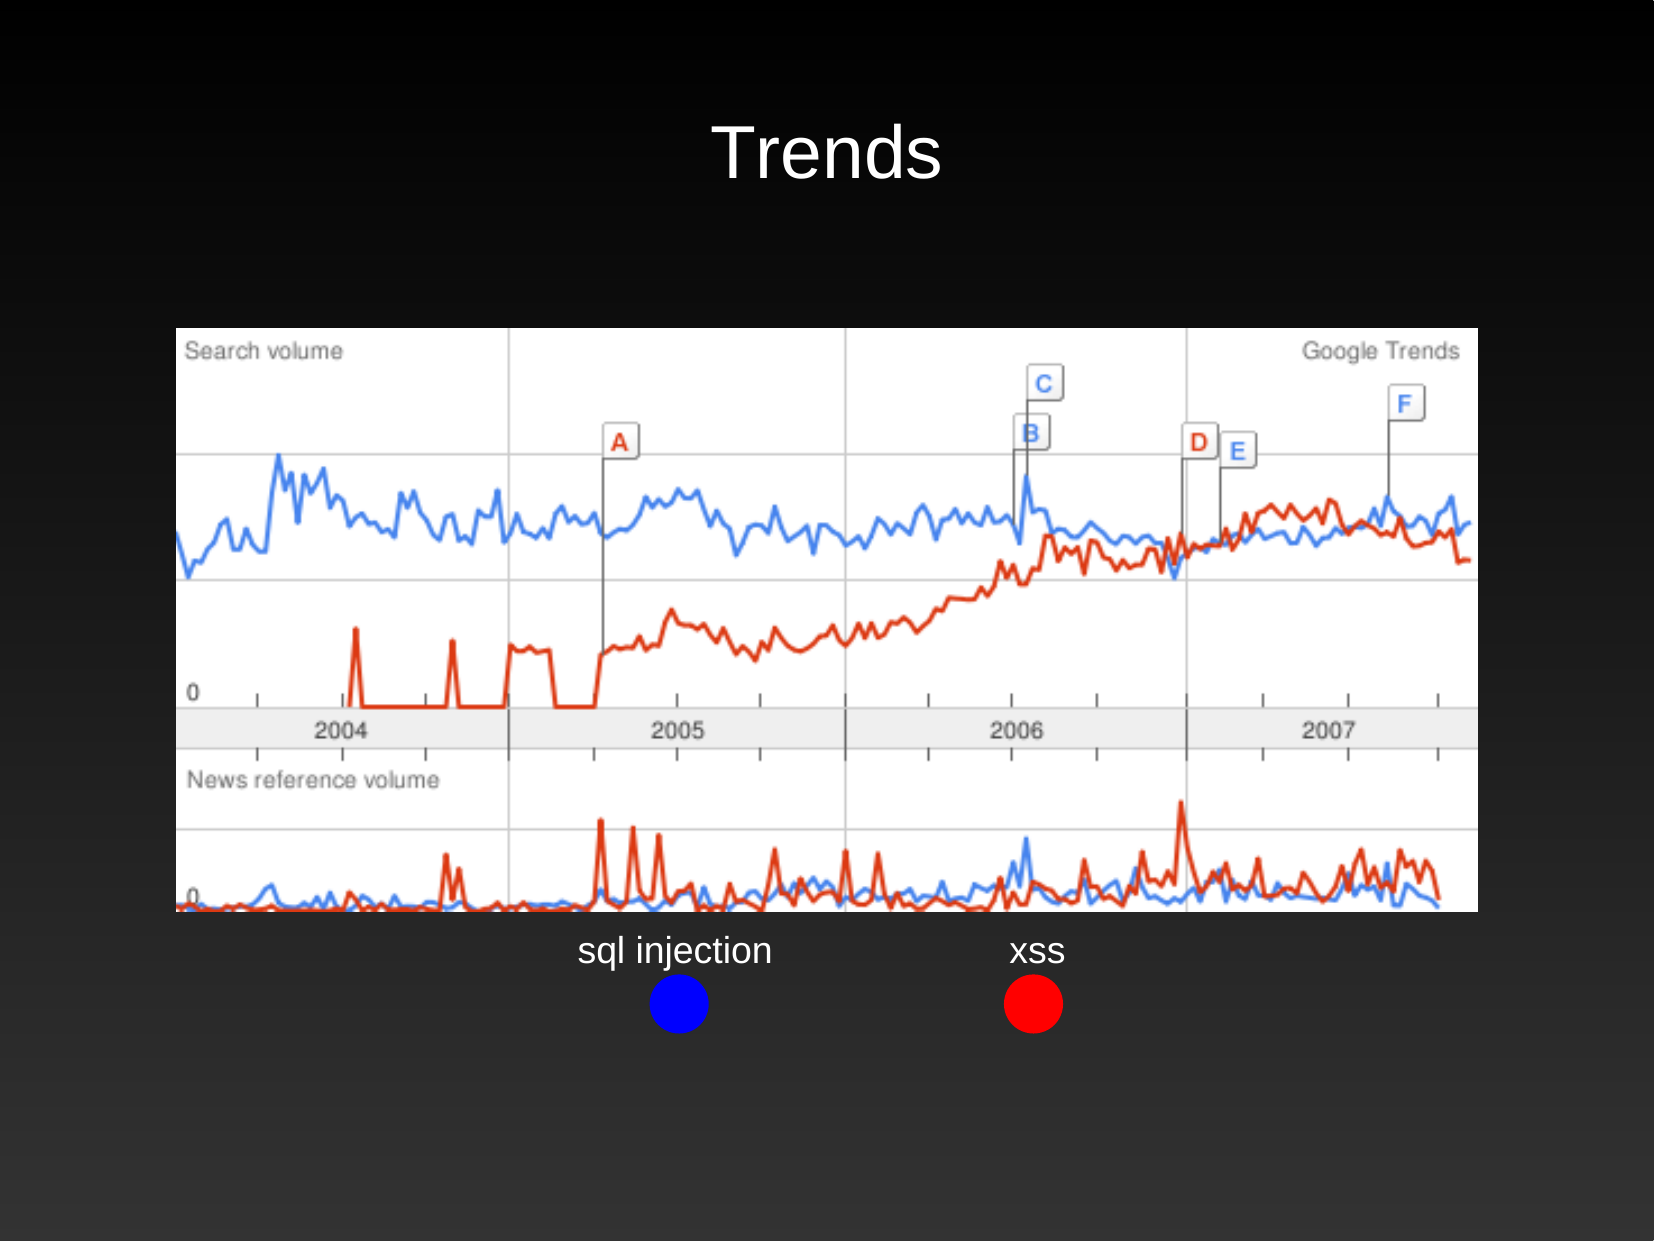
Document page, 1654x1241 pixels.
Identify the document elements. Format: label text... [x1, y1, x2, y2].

picture [176, 328, 1478, 912]
text_box sql injection xss [488, 921, 1162, 979]
title Trends [82, 49, 1571, 257]
text_box [1003, 974, 1064, 1034]
text_box [649, 974, 709, 1034]
